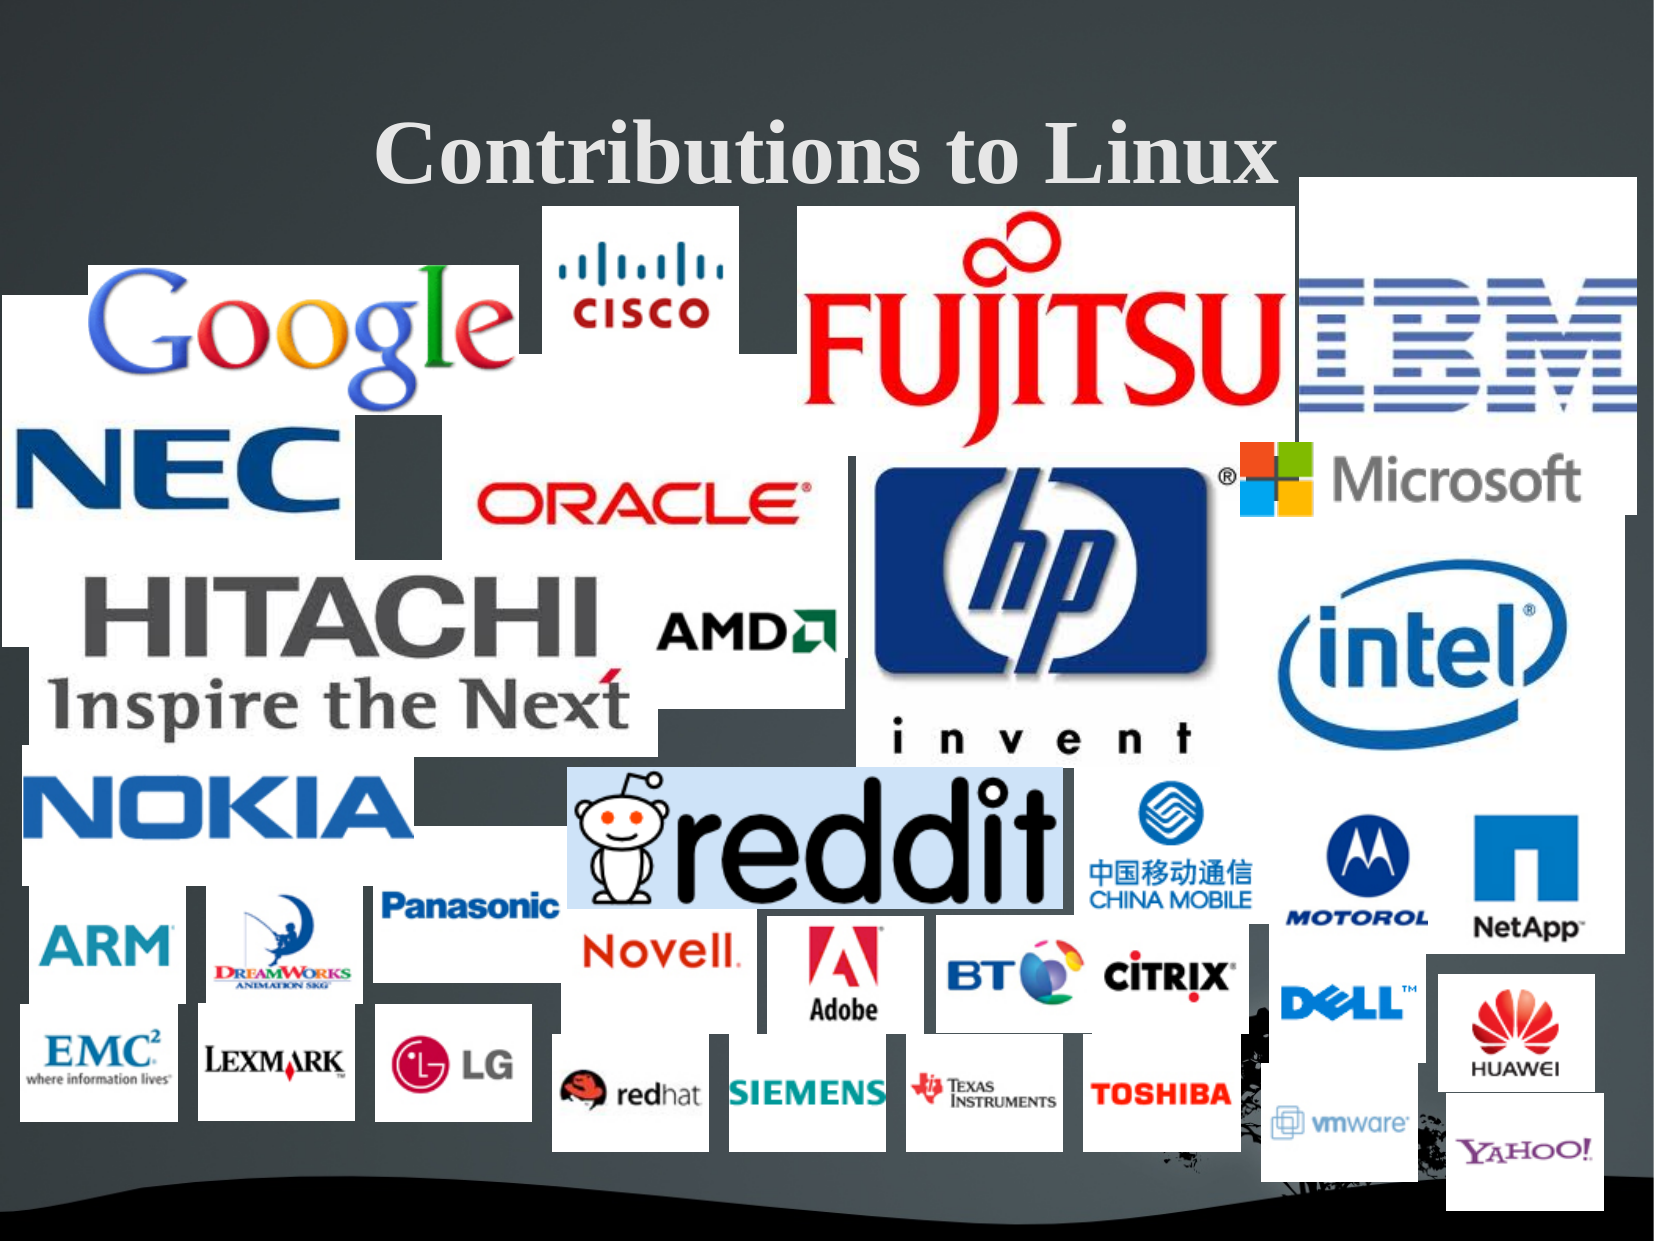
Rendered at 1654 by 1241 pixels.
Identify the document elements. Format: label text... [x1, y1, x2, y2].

title Contributions to Linux [82, 49, 1571, 257]
picture [0, 0, 1654, 1241]
